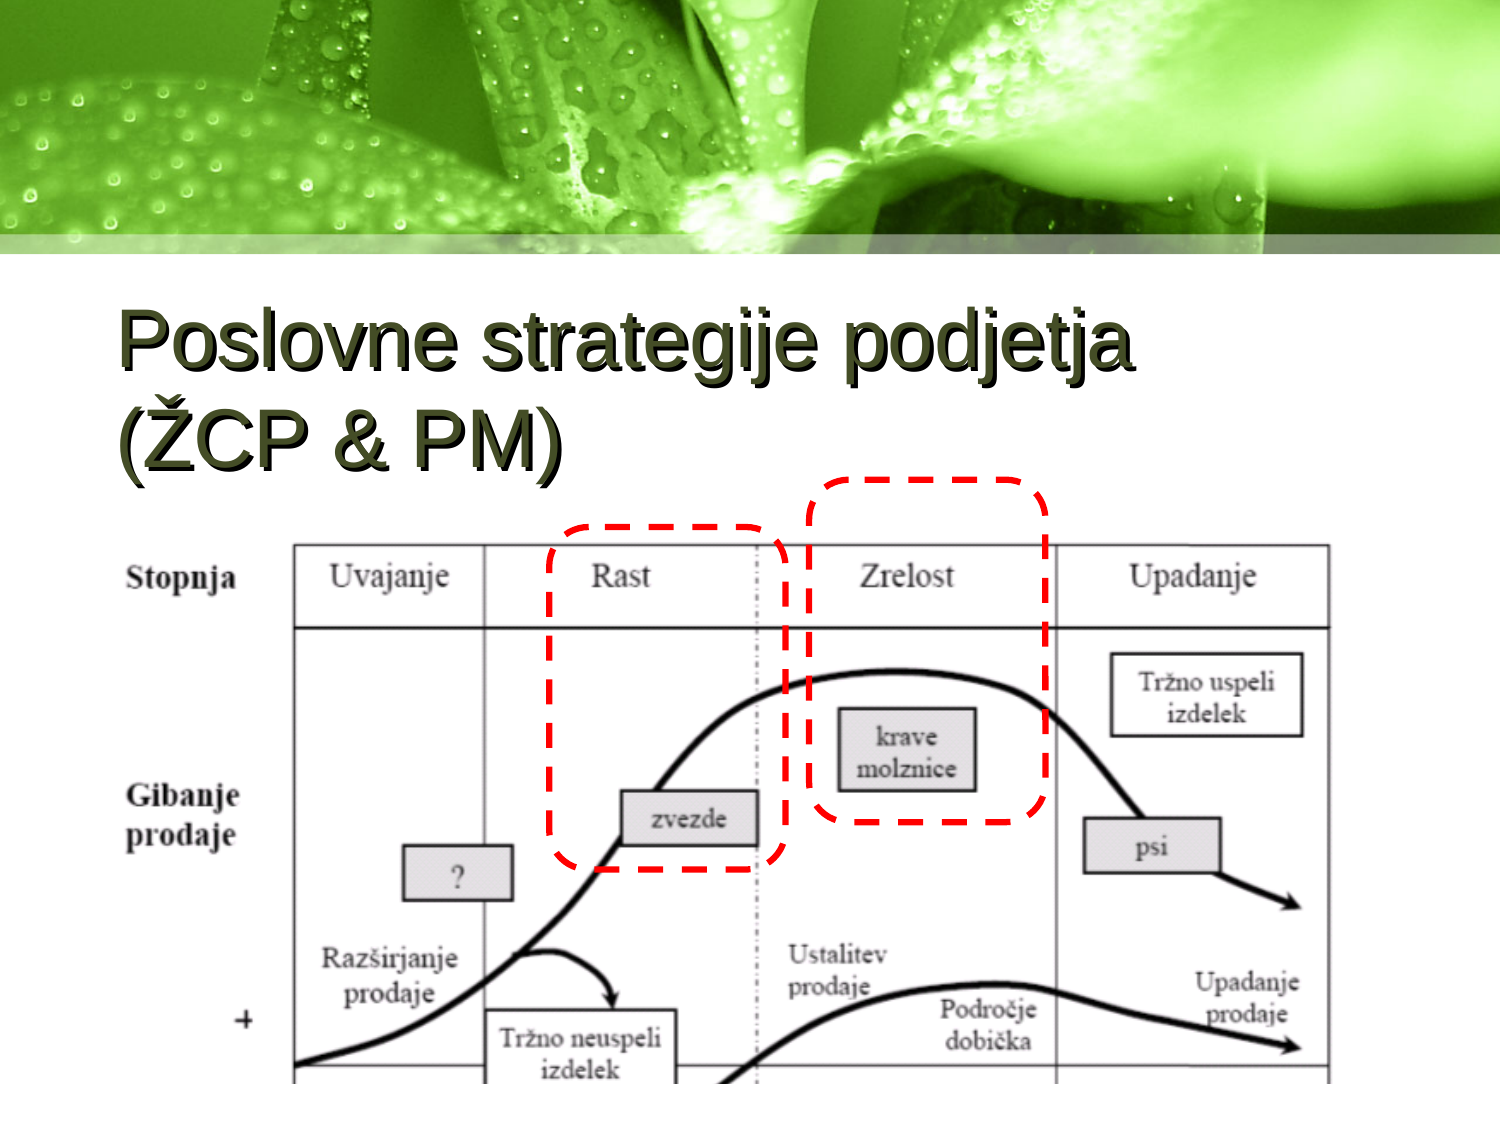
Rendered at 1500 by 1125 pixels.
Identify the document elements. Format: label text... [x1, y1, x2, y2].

title Poslovne strategije podjetja (ŽCP & PM) [100, 276, 1438, 492]
picture [0, 0, 1500, 1125]
